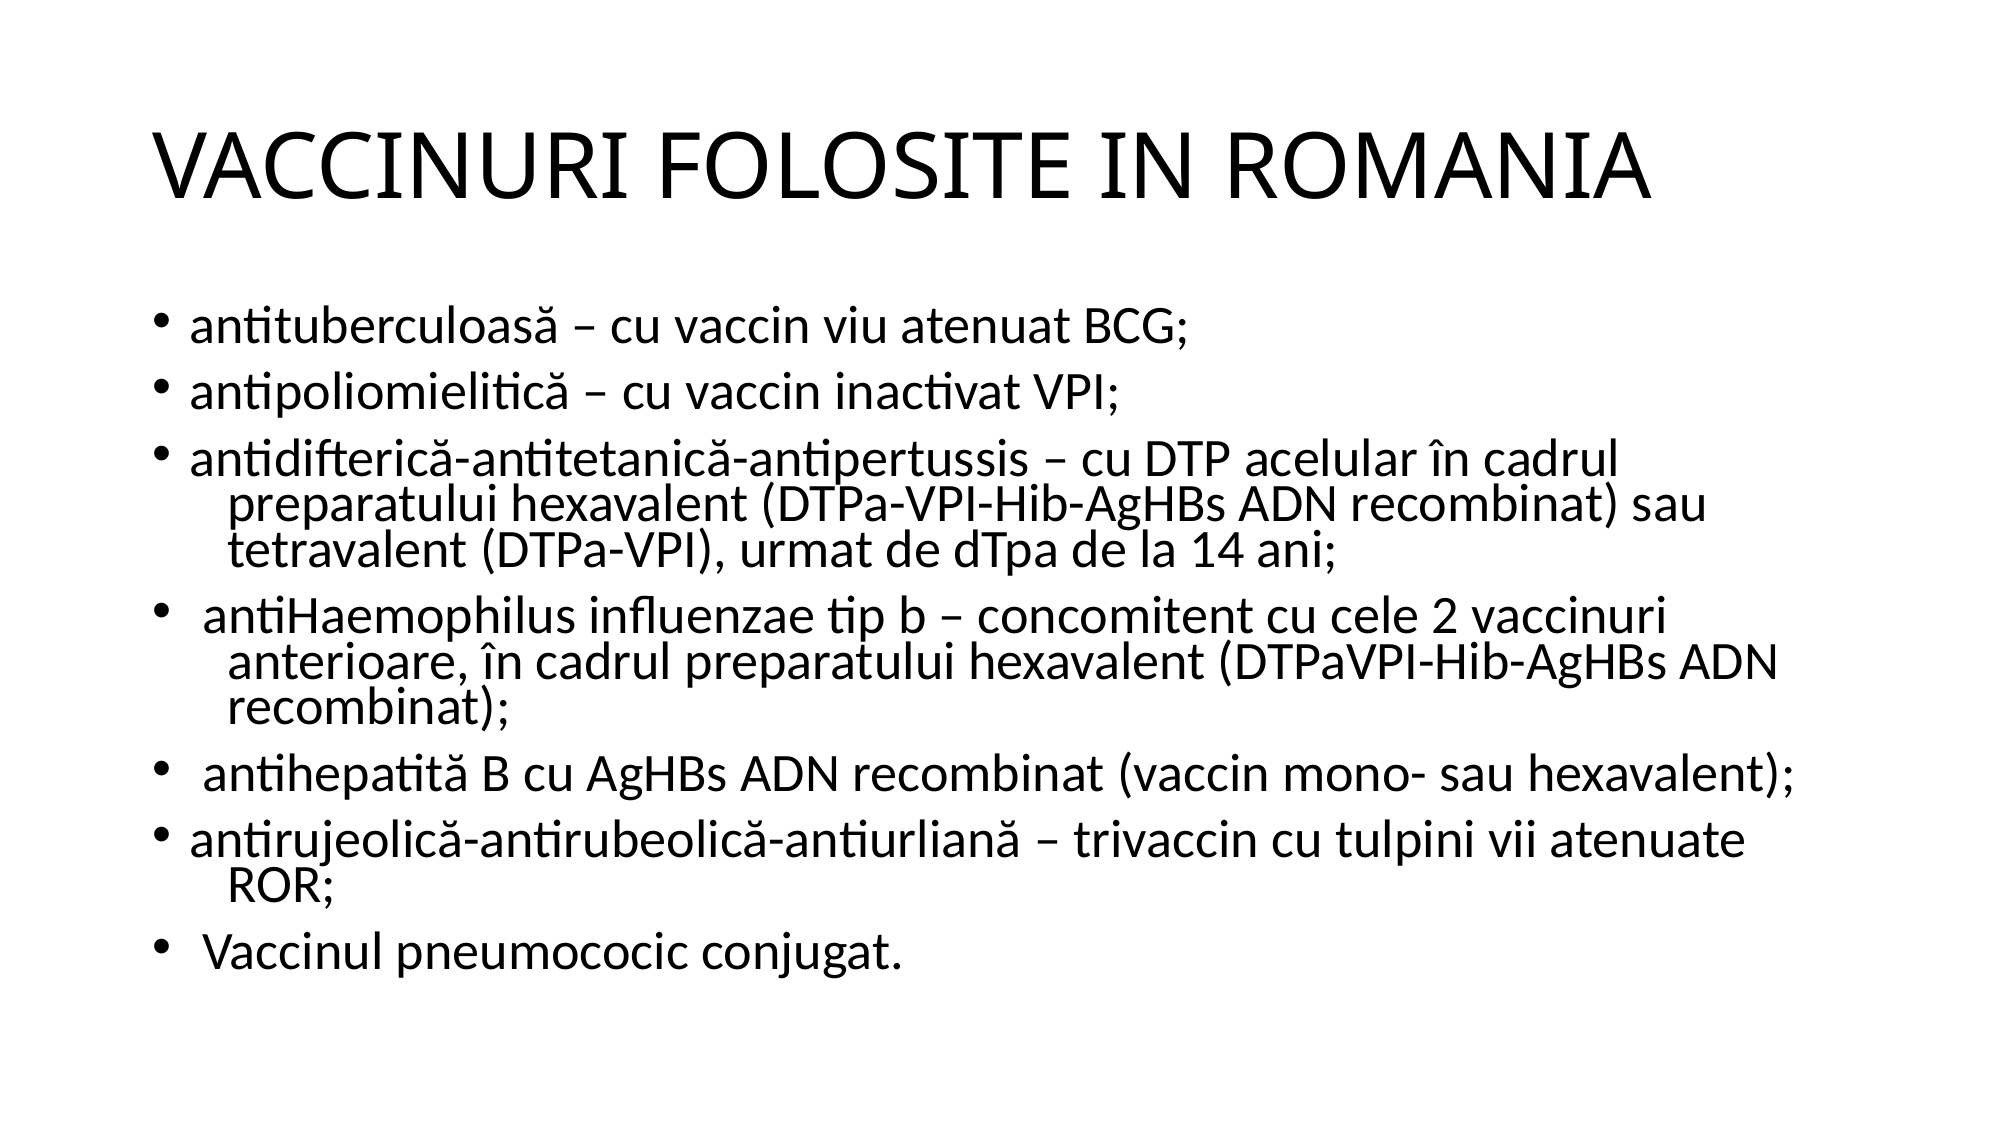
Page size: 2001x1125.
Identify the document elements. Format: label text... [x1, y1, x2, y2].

list antituberculoasă – cu vaccin viu atenuat BCG; antipoliomielitică – cu vaccin inactivat VPI; antidifterică-antitetanică-antipertussis – cu DTP acelular în cadrul preparatului hexavalent (DTPa-VPI-Hib-AgHBs ADN recombinat) sau tetravalent (DTPa-VPI), urmat de dTpa de la 14 ani; antiHaemophilus influenzae tip b – concomitent cu cele 2 vaccinuri anterioare, în cadrul preparatului hexavalent (DTPaVPI-Hib-AgHBs ADN recombinat); antihepatită B cu AgHBs ADN recombinat (vaccin mono- sau hexavalent); antirujeolică-antirubeolică-antiurliană – trivaccin cu tulpini vii atenuate ROR; Vaccinul pneumococic conjugat. [137, 299, 1863, 1014]
title VACCINURI FOLOSITE IN ROMANIA [137, 59, 1863, 278]
